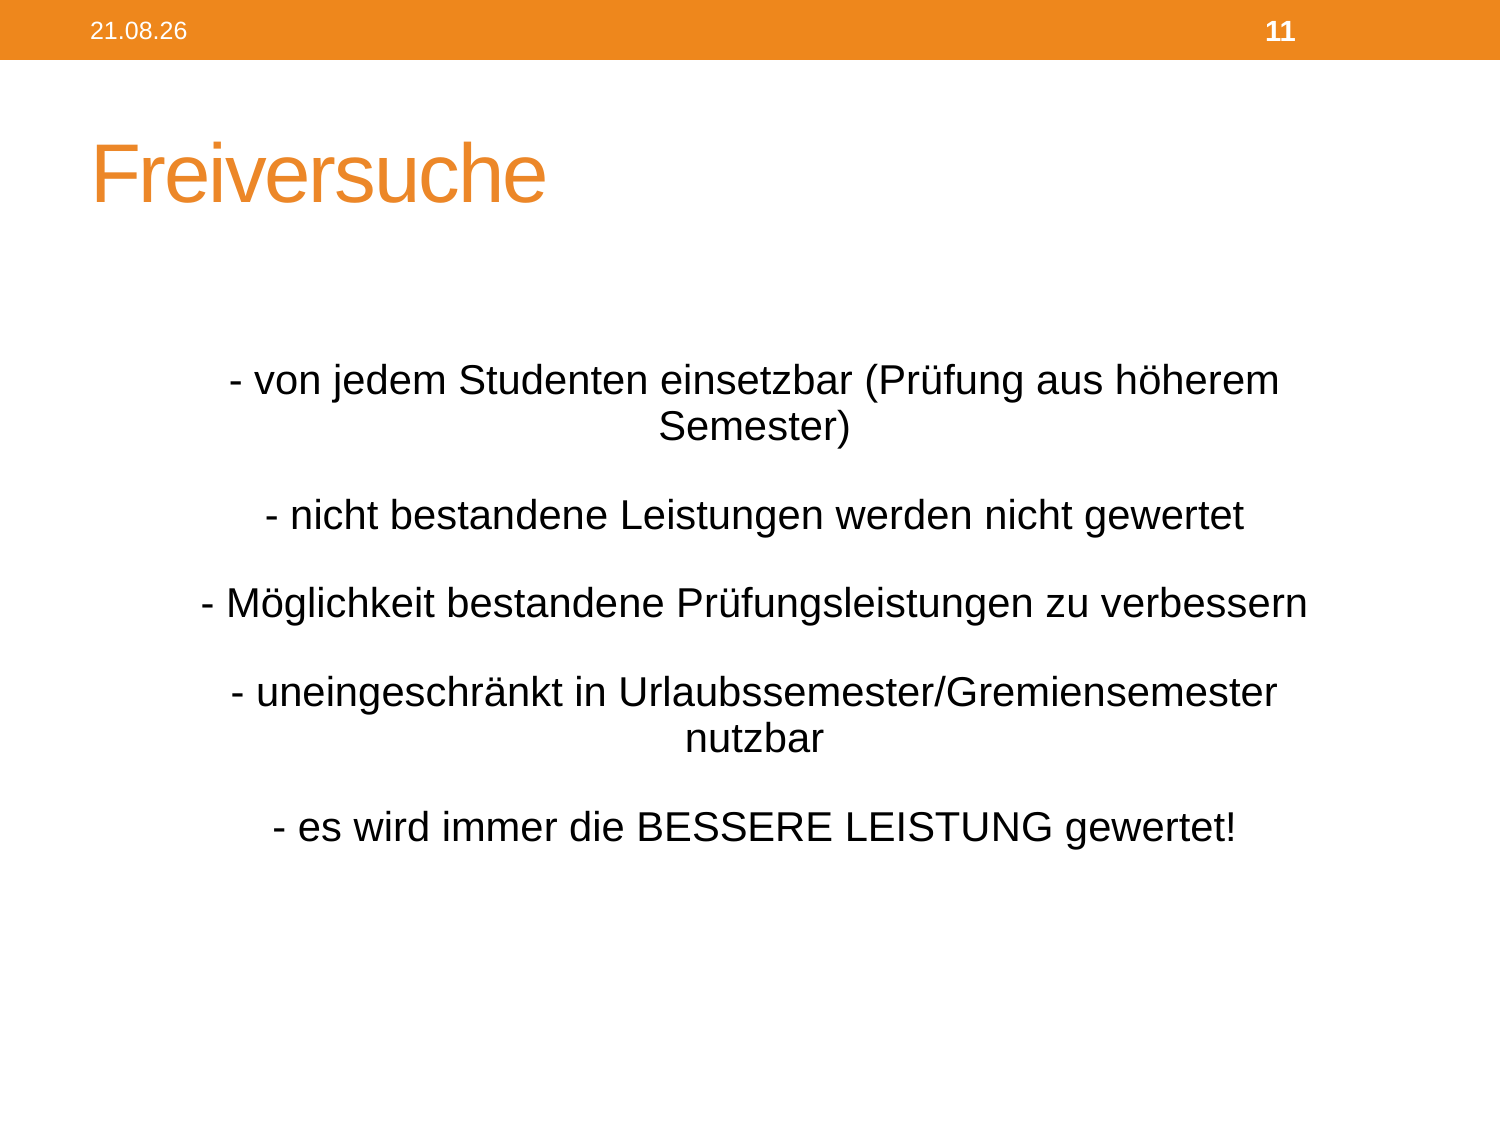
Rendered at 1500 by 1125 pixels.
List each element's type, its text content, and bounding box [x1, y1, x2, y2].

text_box - von jedem Studenten einsetzbar (Prüfung aus höherem Semester) - nicht bestandene Leistungen werden nicht gewertet - Möglichkeit bestandene Prüfungsleistungen zu verbessern - uneingeschränkt in Urlaubssemester/Gremiensemester nutzbar - es wird immer die BESSERE LEISTUNG gewertet! [177, 307, 1333, 858]
slide_number <Foliennummer> [1250, 3, 1425, 57]
slide_number 03.10.16 [75, 3, 550, 57]
title Freiversuche [75, 87, 1425, 250]
